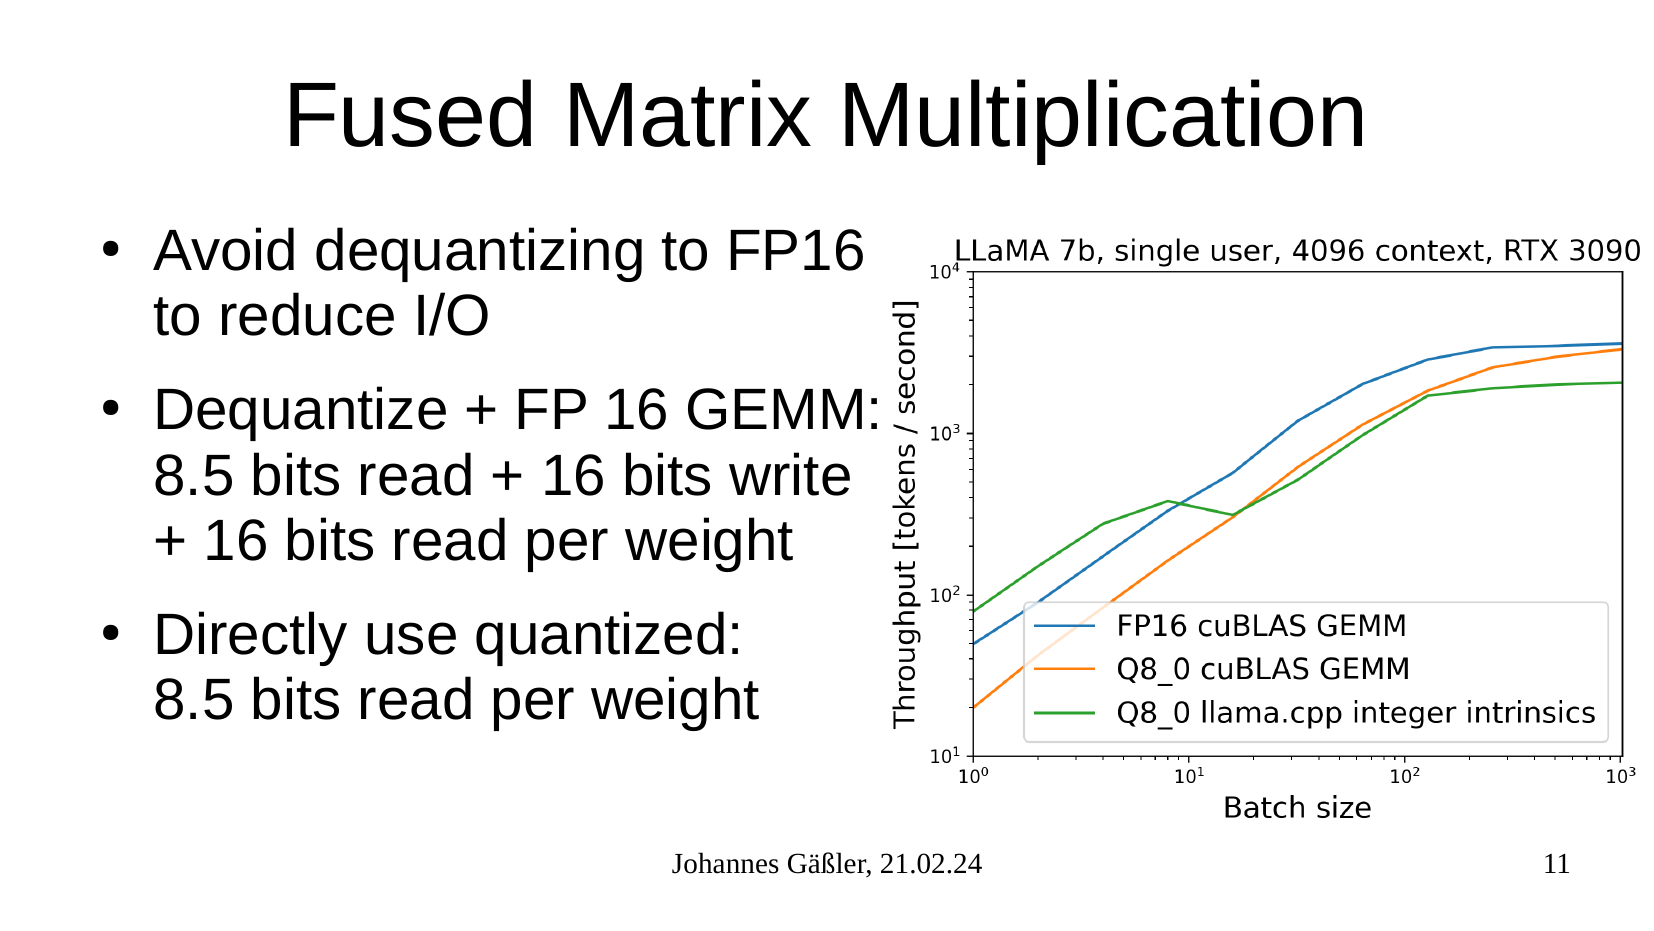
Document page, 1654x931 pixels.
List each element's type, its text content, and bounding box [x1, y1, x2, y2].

title Fused Matrix Multiplication [82, 37, 1571, 193]
list Avoid dequantizing to FP16 to reduce I/O Dequantize + FP 16 GEMM: 8.5 bits read + 16 bits write + 16 bits read per weight Directly use quantized: 8.5 bits read per weight [82, 217, 1571, 758]
picture [868, 196, 1654, 825]
